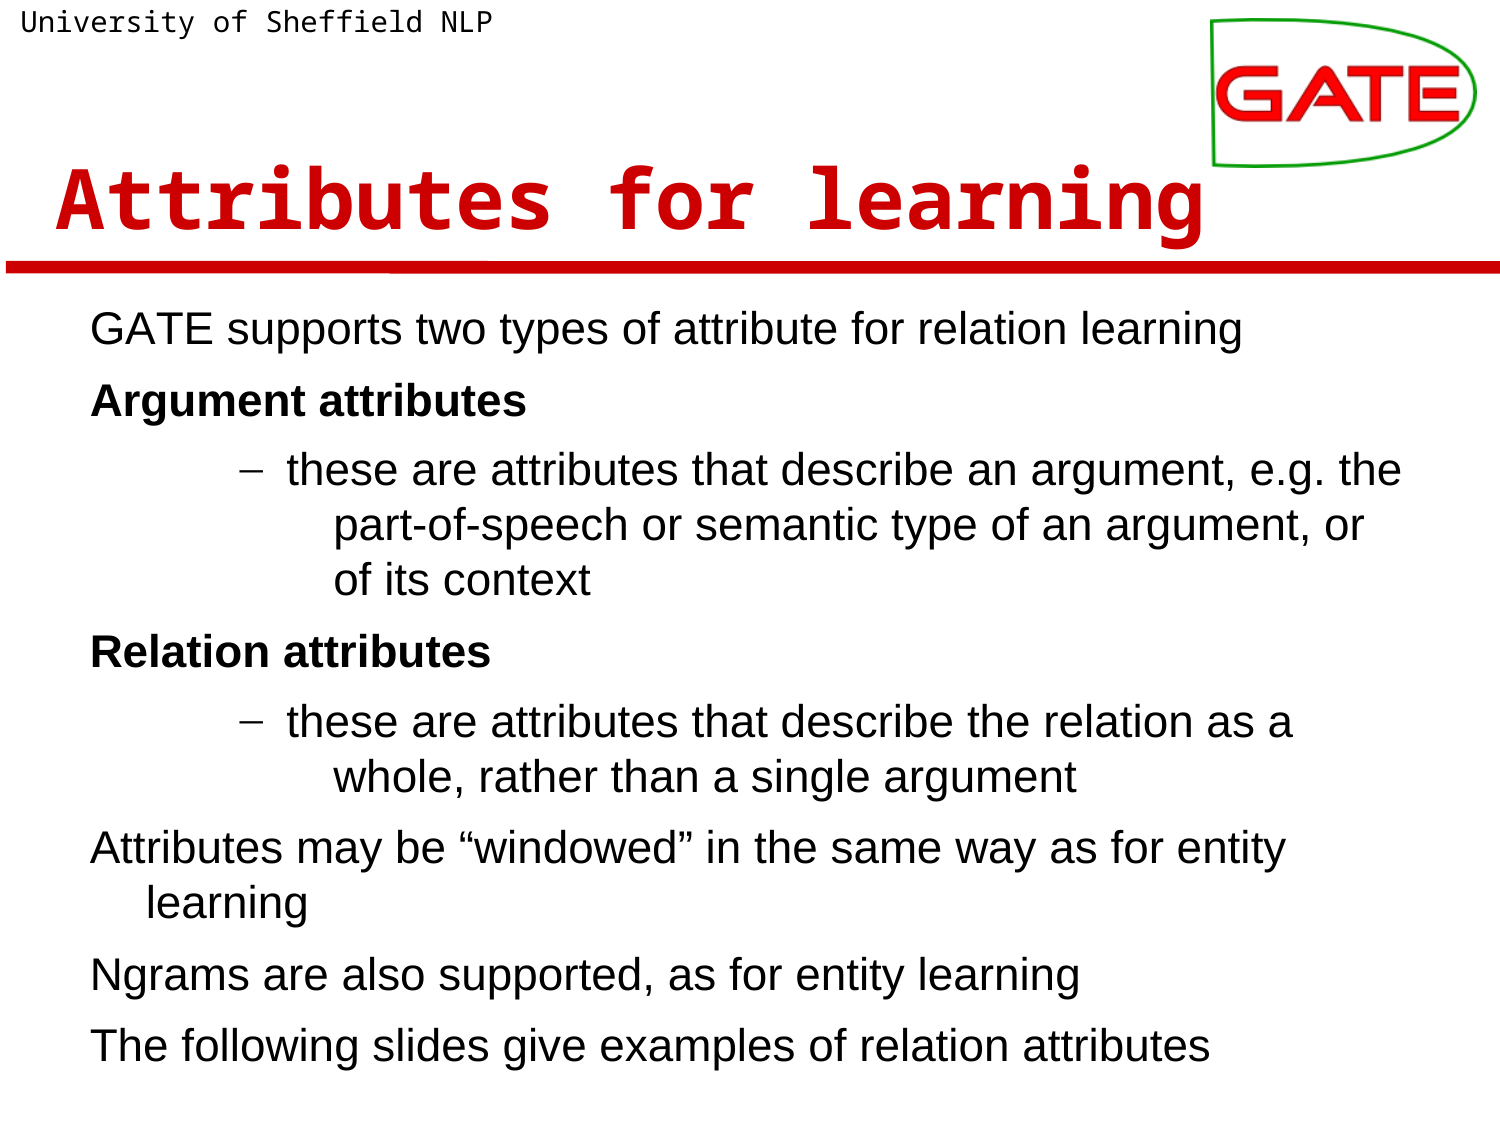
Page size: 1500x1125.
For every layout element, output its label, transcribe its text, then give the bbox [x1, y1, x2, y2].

title Attributes for learning [41, 37, 1391, 254]
picture [1210, 18, 1477, 168]
list GATE supports two types of attribute for relation learning Argument attributes these are attributes that describe an argument, e.g. the part-of-speech or semantic type of an argument, or of its context Relation attributes these are attributes that describe the relation as a whole, rather than a single argument Attributes may be “windowed” in the same way as for entity learning Ngrams are also supported, as for entity learning The following slides give examples of relation attributes [74, 291, 1425, 1059]
